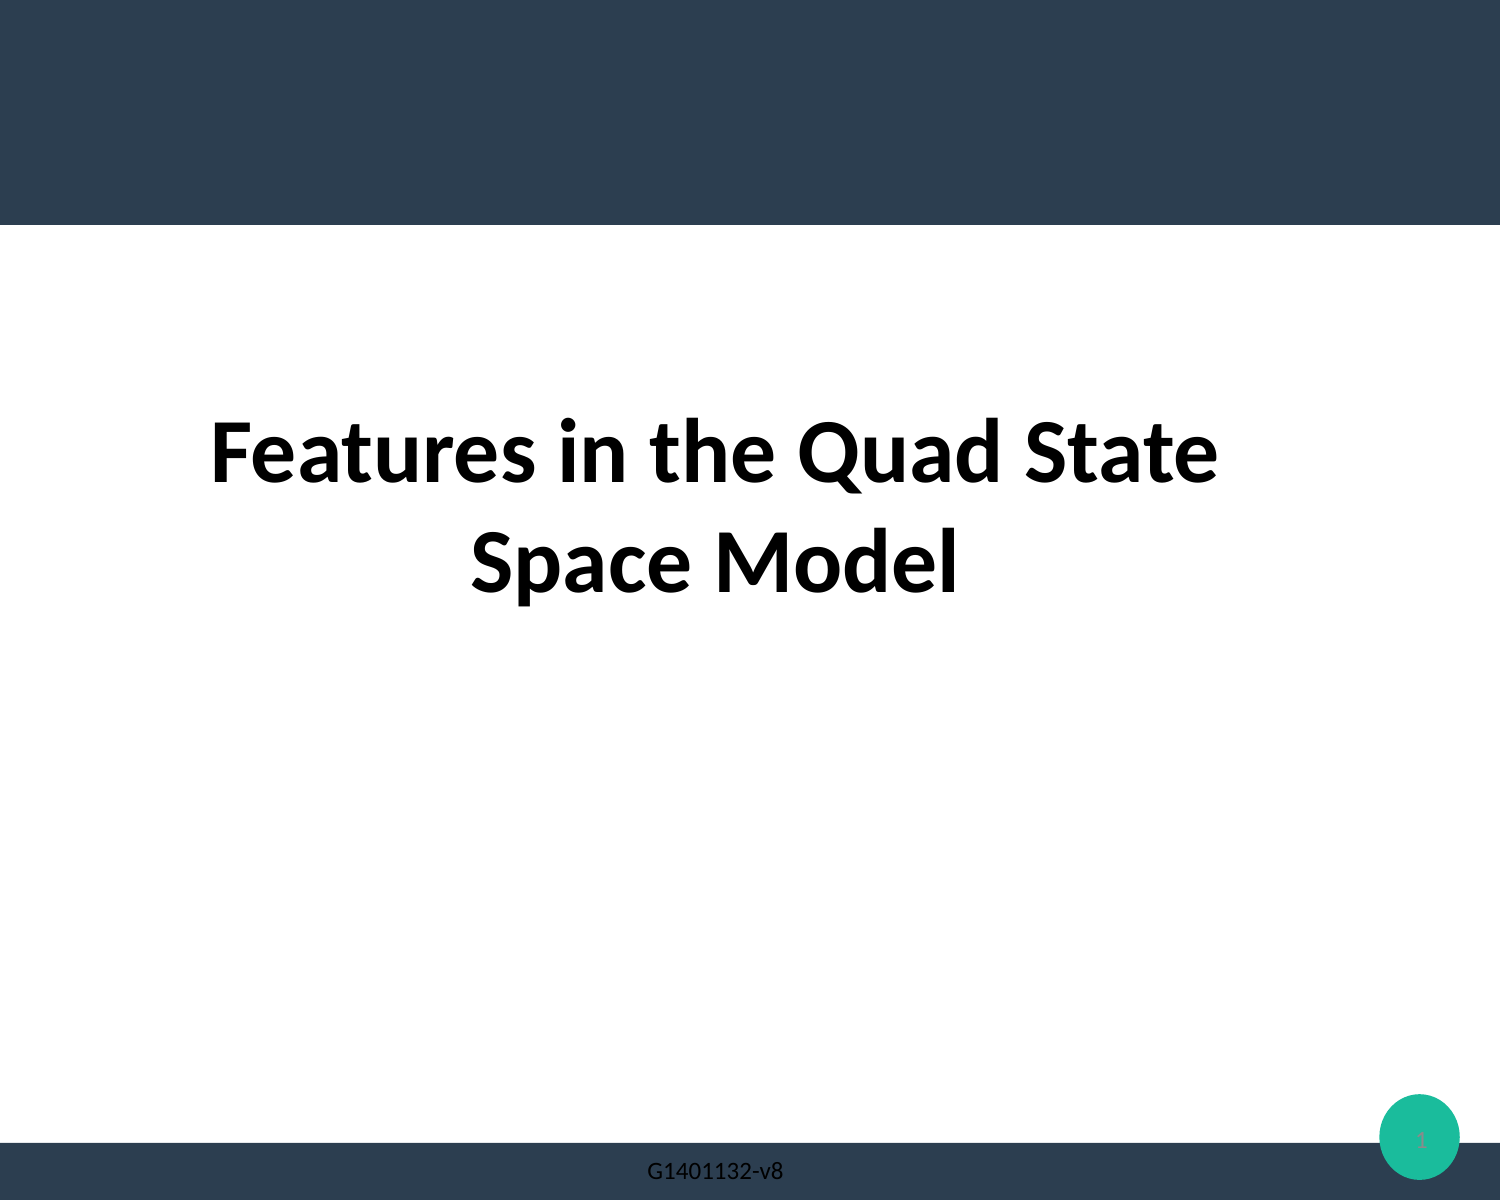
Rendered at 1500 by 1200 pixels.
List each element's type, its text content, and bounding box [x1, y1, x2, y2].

slide_number <number> [1092, 1106, 1443, 1171]
title Features in the Quad State Space Model [195, 372, 1471, 630]
text_box G1401132-v8 [632, 1146, 799, 1192]
